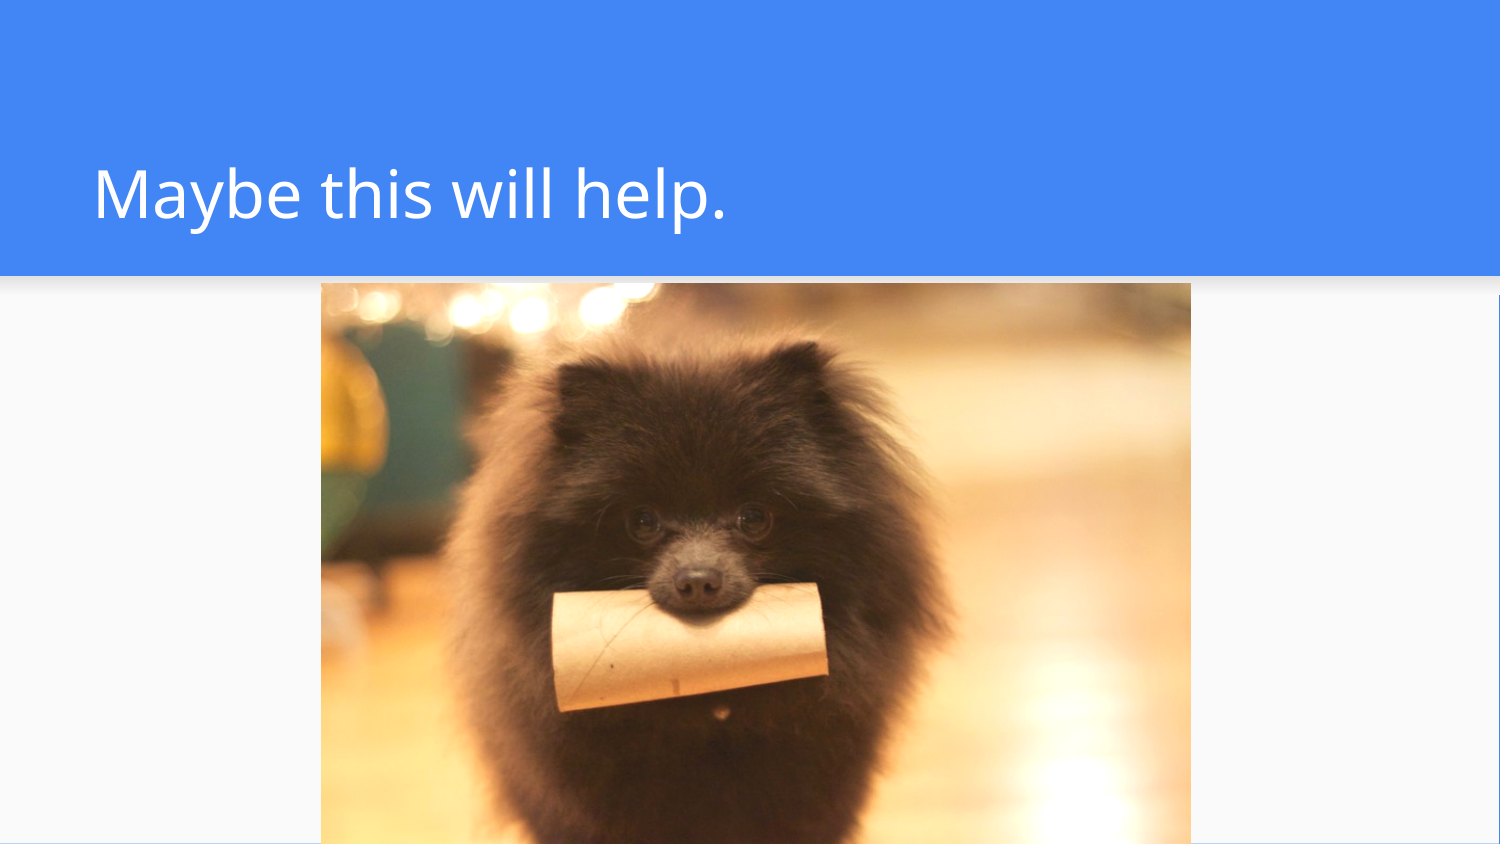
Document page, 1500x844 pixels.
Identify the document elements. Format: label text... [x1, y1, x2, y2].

picture [321, 283, 1191, 844]
title Maybe this will help. [77, 121, 1427, 248]
